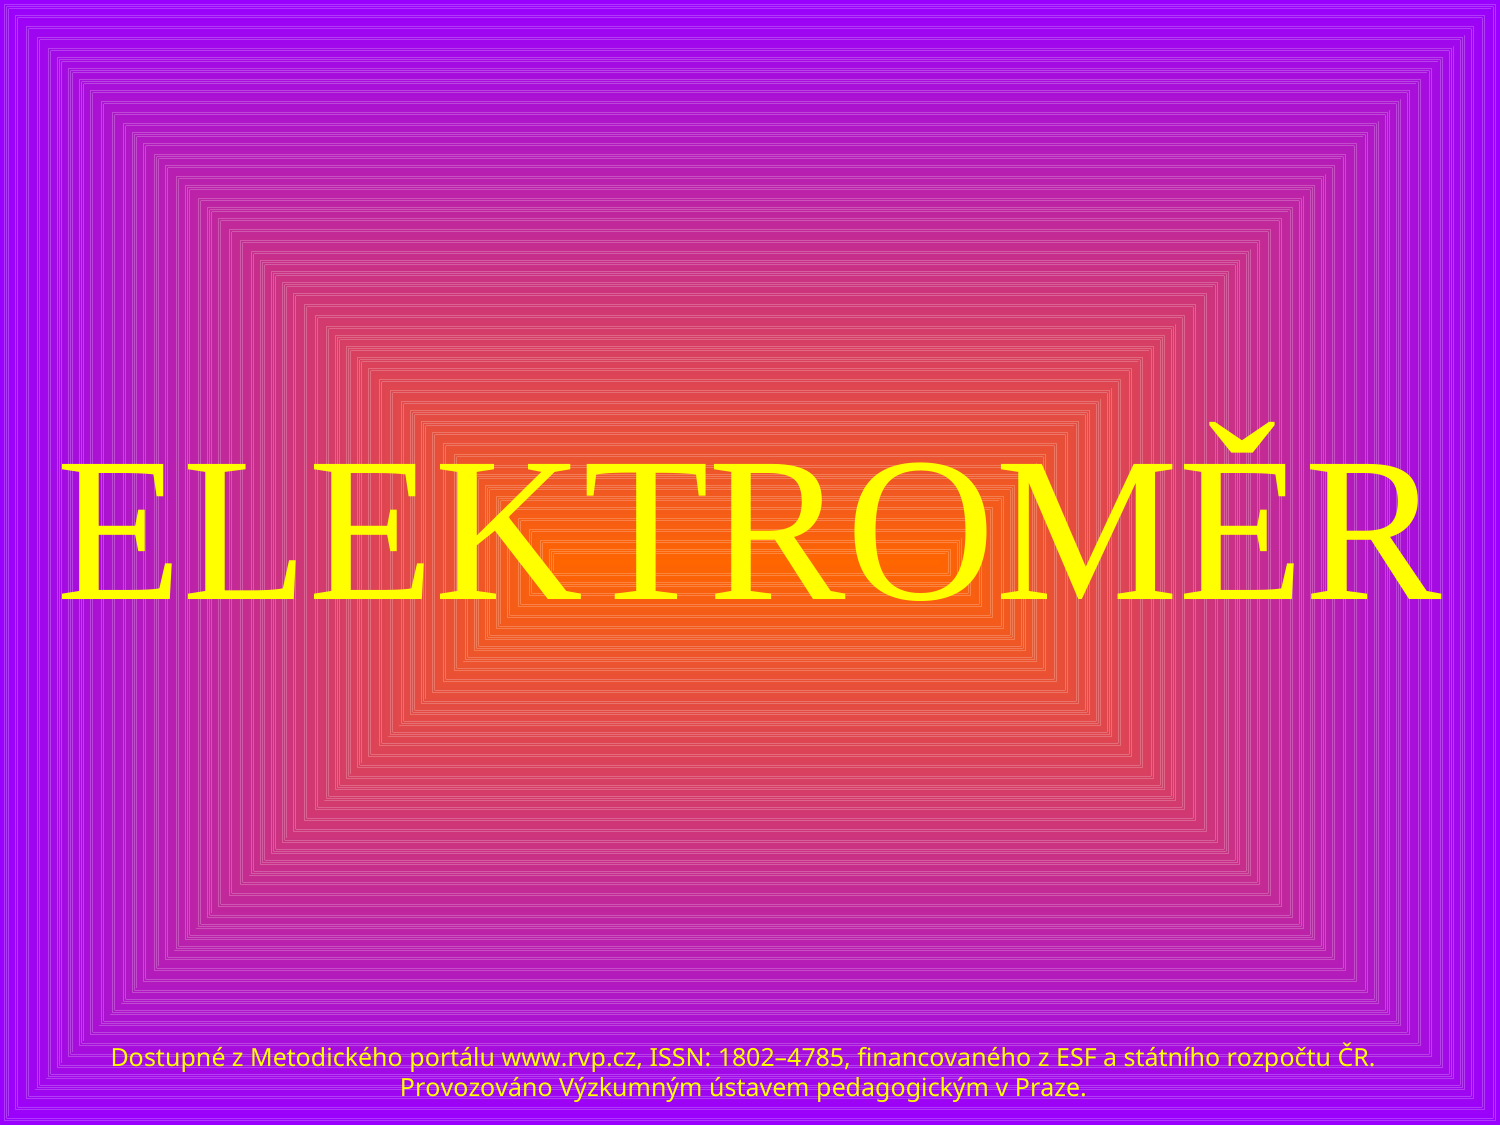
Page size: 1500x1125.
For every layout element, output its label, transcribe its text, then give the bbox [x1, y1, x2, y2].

text_box ELEKTROMĚR [0, 385, 1500, 896]
text_box Dostupné z Metodického portálu www.rvp.cz, ISSN: 1802–4785, financovaného z ESF a státního rozpočtu ČR. Provozováno Výzkumným ústavem pedagogickým v Praze. [35, 1041, 1454, 1102]
